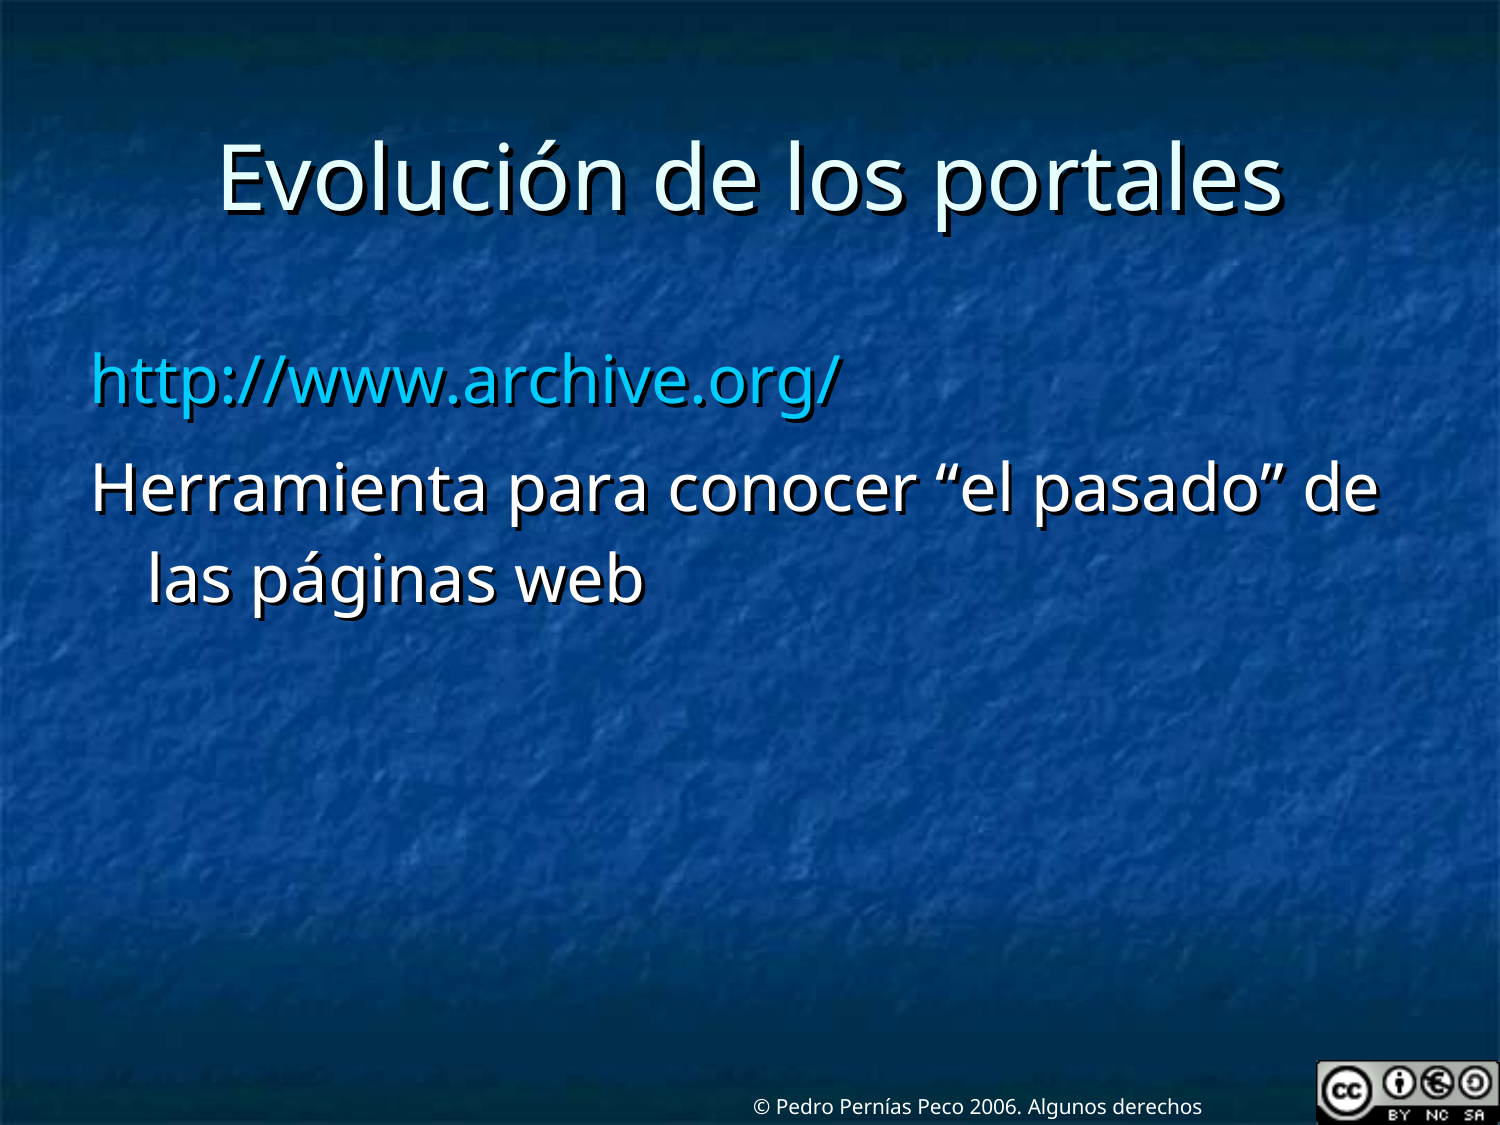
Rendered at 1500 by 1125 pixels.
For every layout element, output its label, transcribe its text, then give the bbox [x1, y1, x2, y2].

title Evolución de los portales [75, 62, 1426, 288]
picture [0, 0, 1500, 1125]
list http://www.archive.org/ Herramienta para conocer “el pasado” de las páginas web [75, 324, 1426, 1001]
picture [1182, 1104, 1189, 1113]
